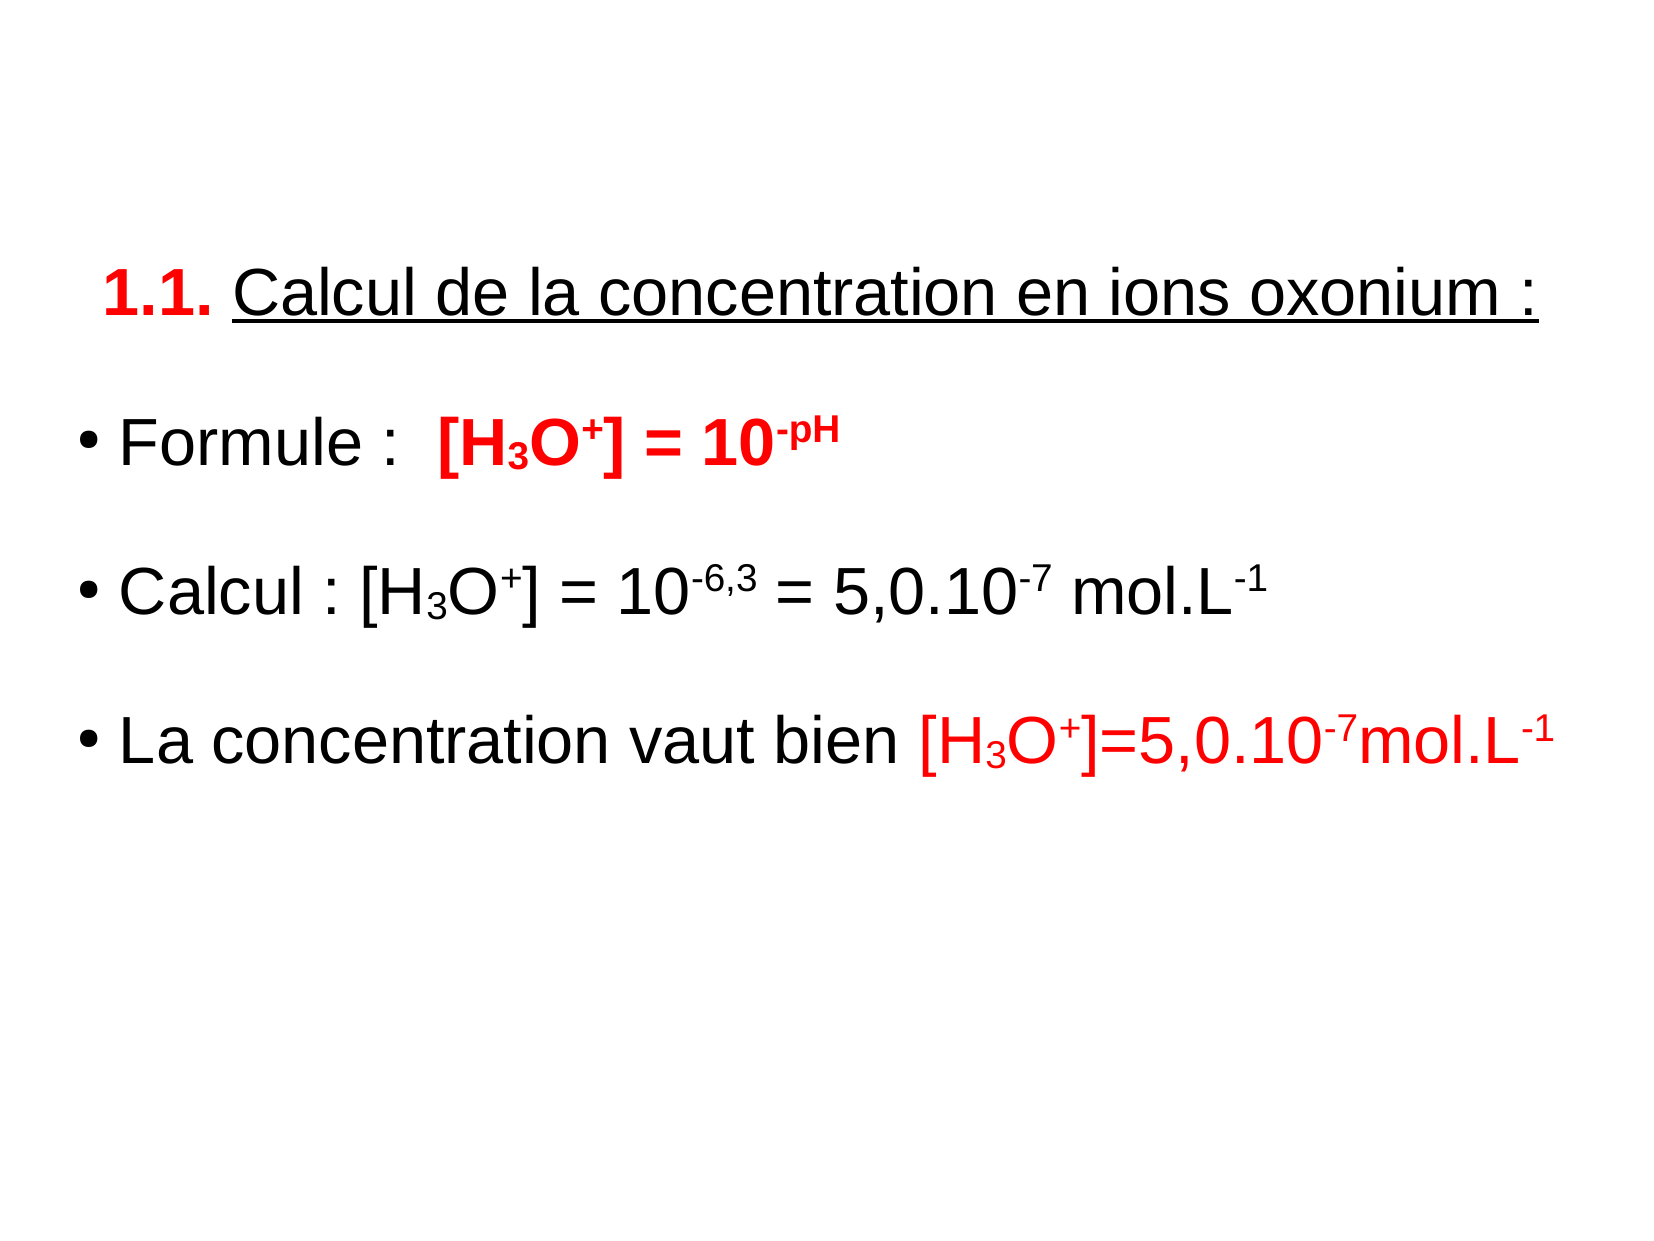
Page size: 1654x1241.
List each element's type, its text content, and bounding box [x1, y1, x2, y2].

subtitle 1.1. Calcul de la concentration en ions oxonium : Formule : [H3O+] = 10-pH Calcul : [H3O+] = 10-6,3 = 5,0.10-7 mol.L-1 La concentration vaut bien [H3O+]=5,0.10-7mol.L-1 [76, 215, 1565, 818]
